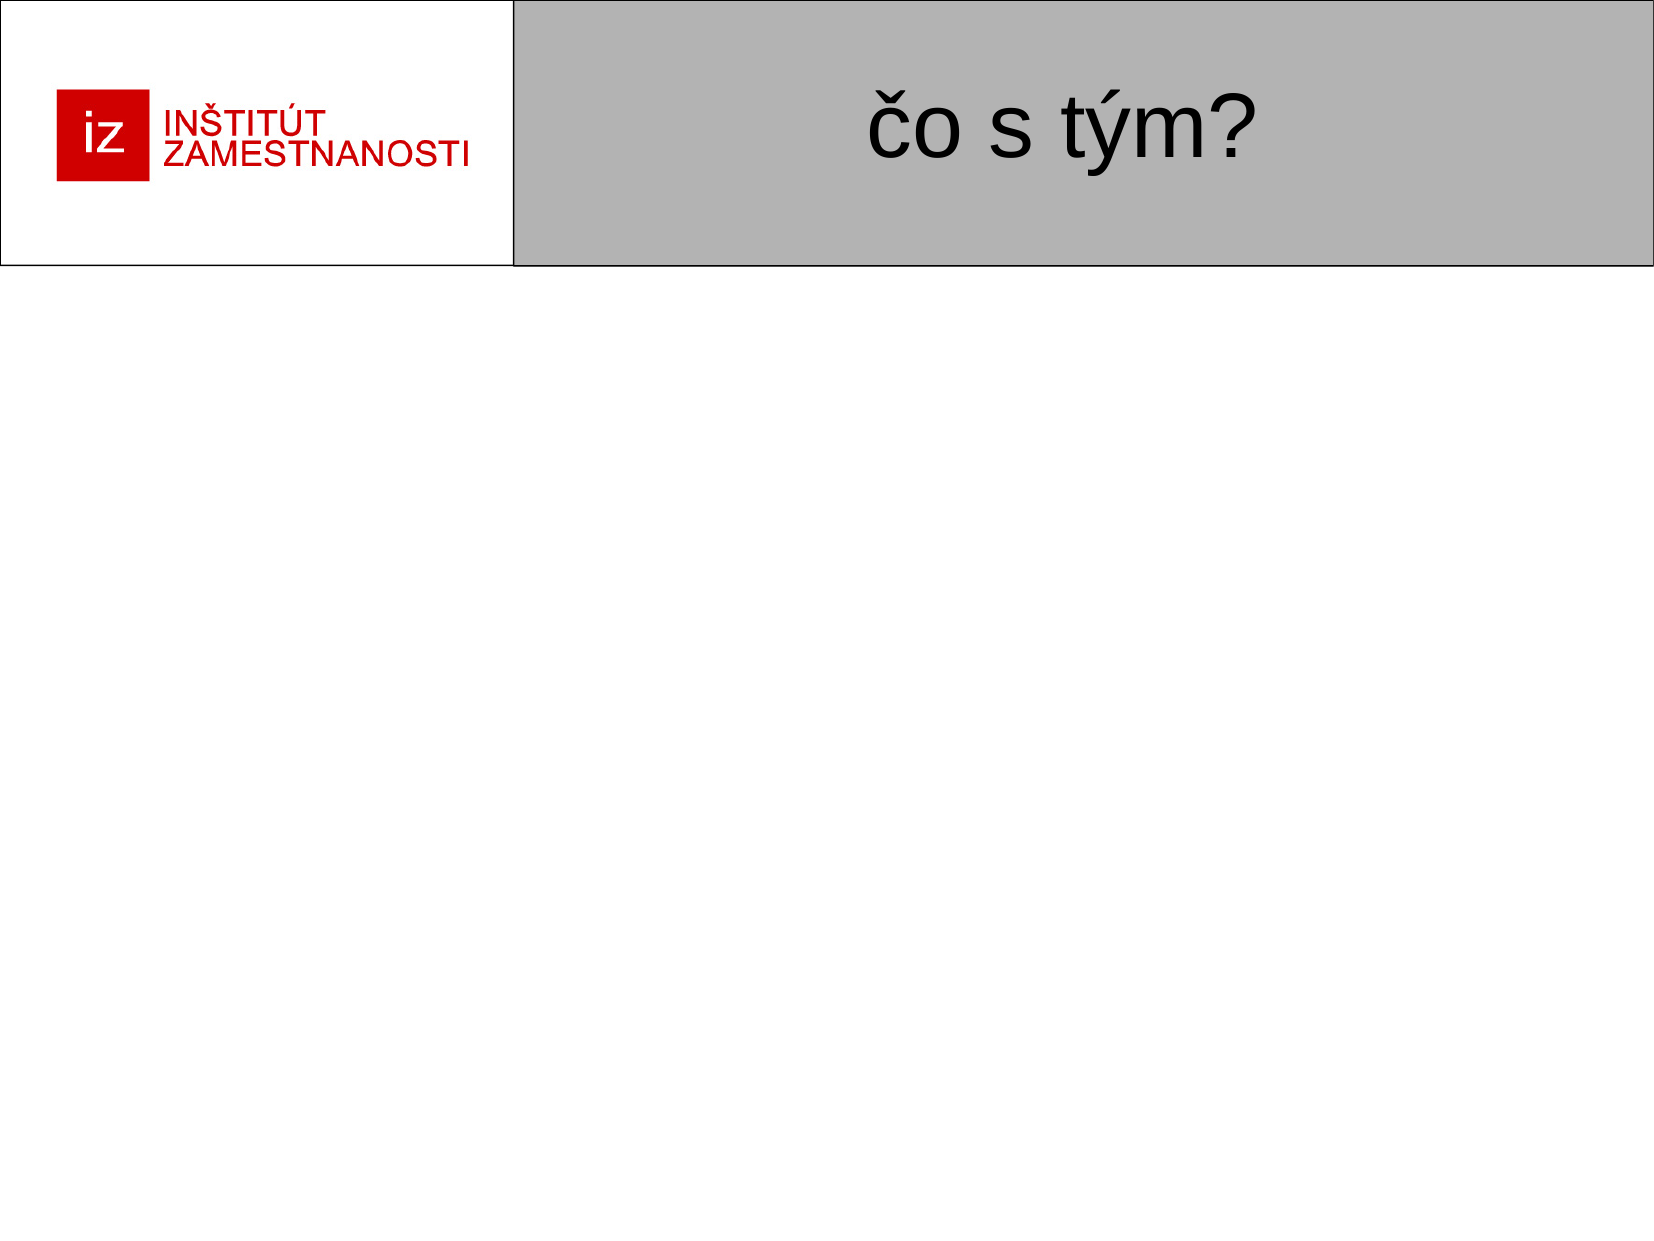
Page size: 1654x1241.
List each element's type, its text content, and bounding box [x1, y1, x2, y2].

picture [5, 8, 512, 257]
title čo s tým? [561, 29, 1565, 237]
